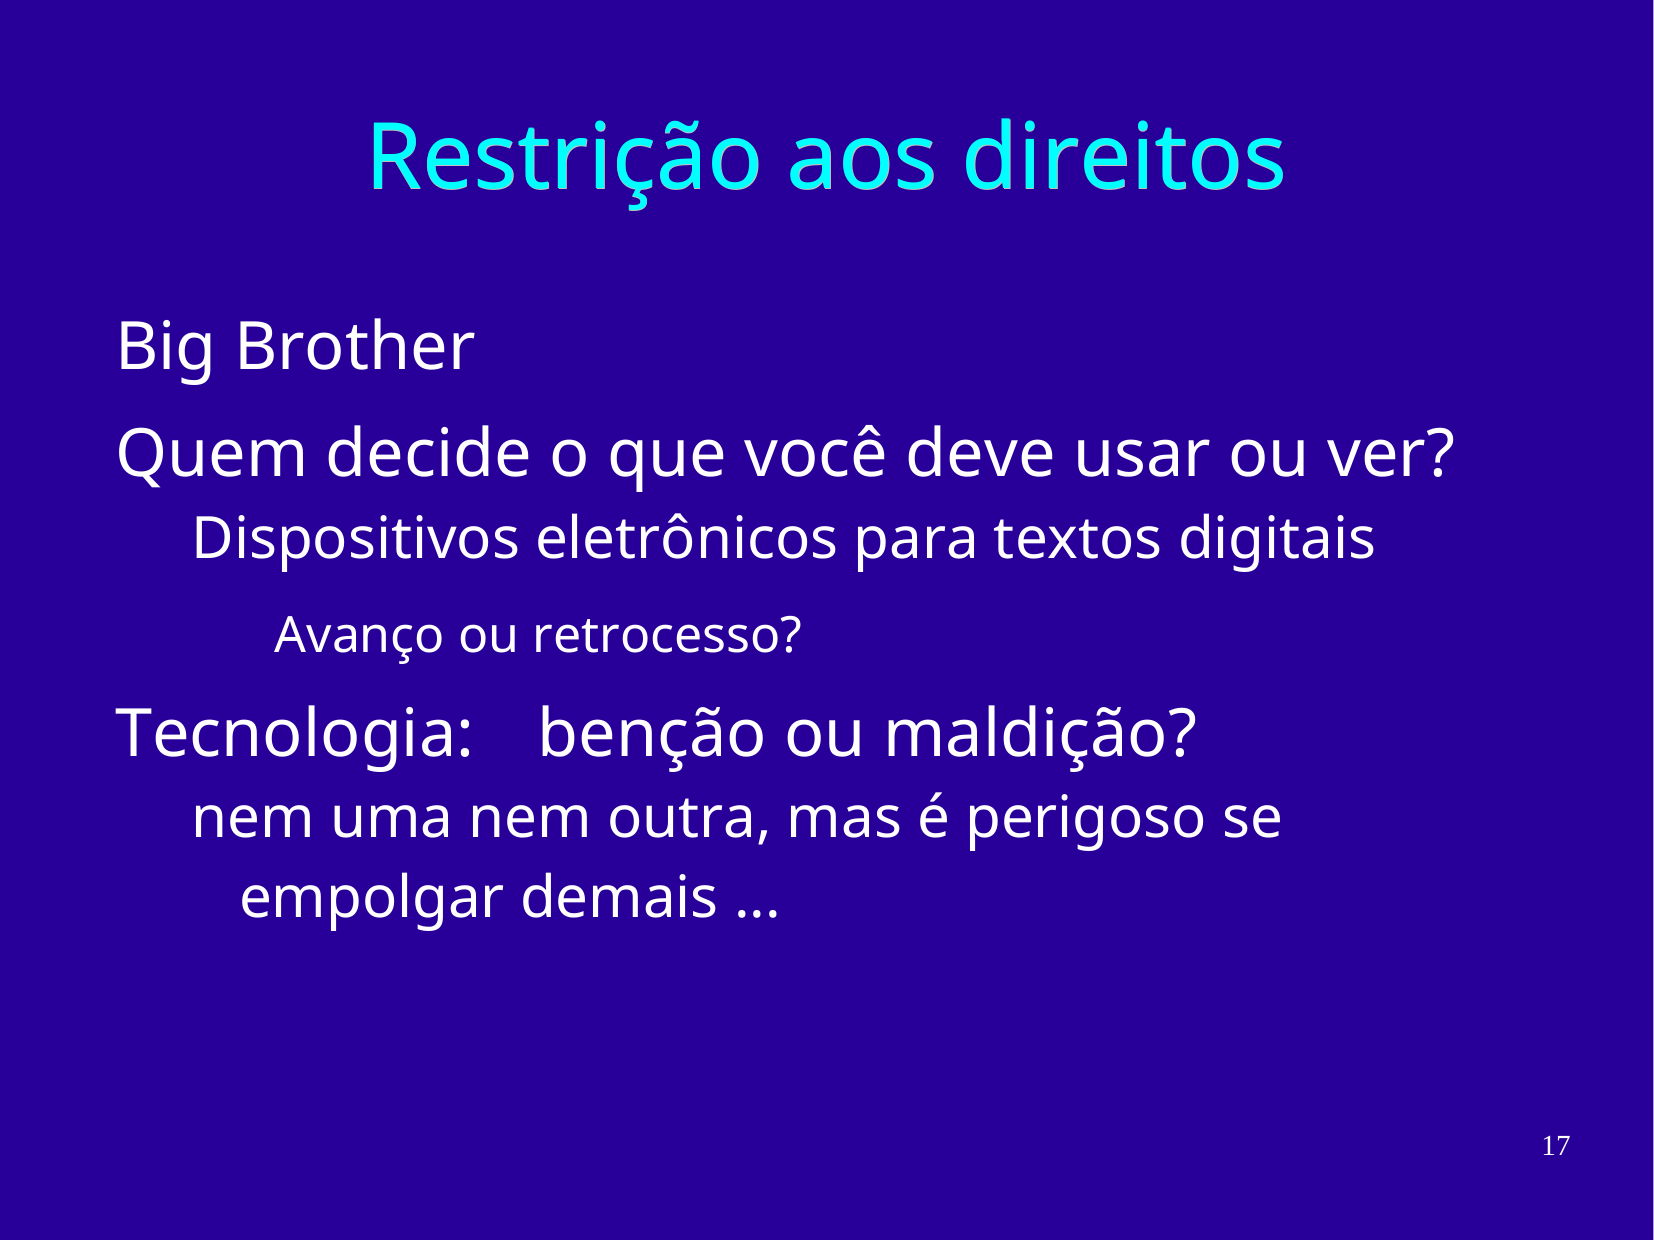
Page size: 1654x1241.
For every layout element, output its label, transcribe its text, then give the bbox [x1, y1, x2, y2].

title Restrição aos direitos [82, 49, 1571, 257]
list Big Brother Quem decide o que você deve usar ou ver? Dispositivos eletrônicos para textos digitais Avanço ou retrocesso? Tecnologia: benção ou maldição? nem uma nem outra, mas é perigoso se empolgar demais ... [82, 290, 1571, 1125]
